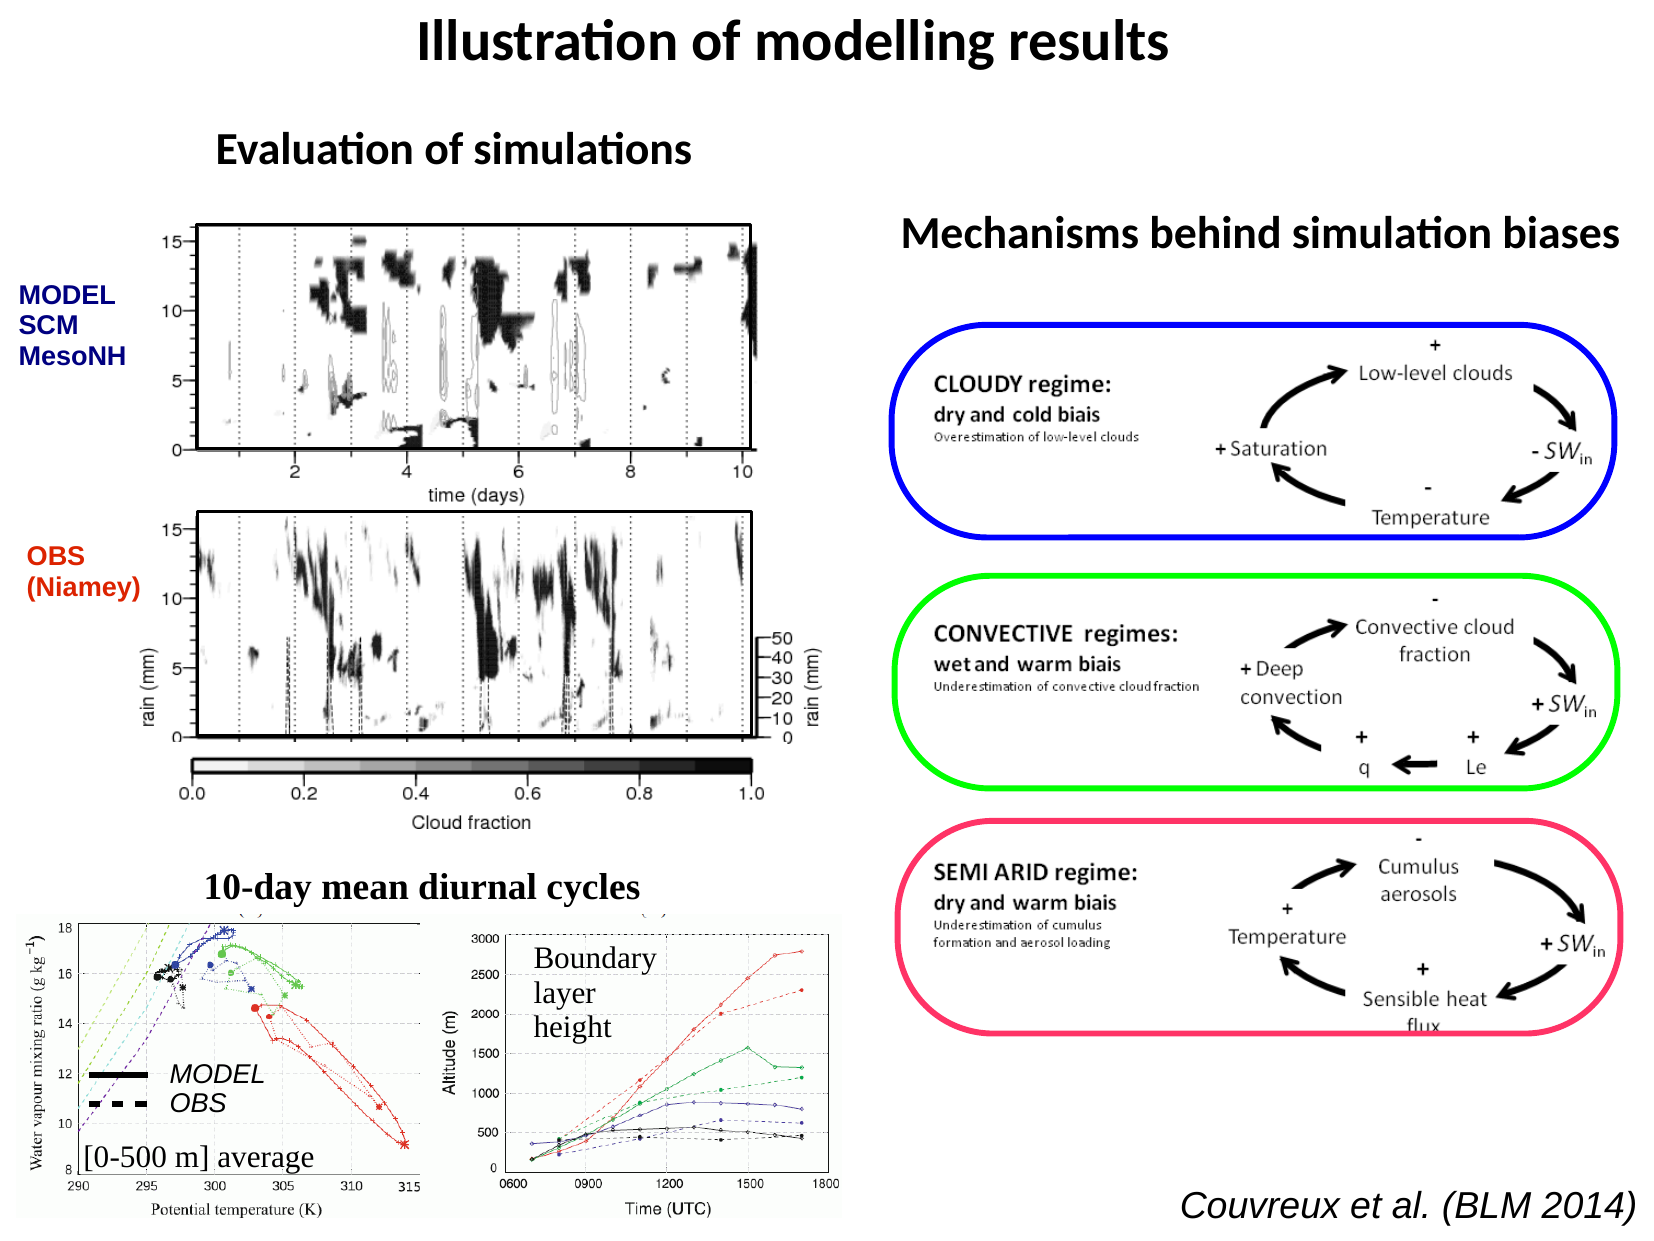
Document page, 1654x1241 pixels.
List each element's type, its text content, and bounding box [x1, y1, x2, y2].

text_box MODEL SCM MesoNH [3, 272, 142, 379]
picture [903, 468, 1615, 636]
picture [903, 324, 962, 367]
picture [1544, 324, 1615, 394]
text_box Mechanisms behind simulation biases [885, 206, 1636, 278]
text_box OBS [154, 1097, 242, 1126]
picture [16, 914, 842, 1218]
text_box 10-day mean diurnal cycles [188, 858, 656, 916]
picture [903, 579, 1614, 785]
picture [903, 981, 1615, 1063]
picture [903, 824, 1615, 1030]
text_box OBS (Niamey) [11, 533, 155, 610]
picture [133, 226, 823, 841]
text_box Evaluation of simulations [200, 123, 709, 194]
picture [198, 227, 749, 447]
text_box [0-500 m] average [68, 1131, 329, 1182]
picture [903, 728, 1615, 874]
text_box Couvreux et al. (BLM 2014) [1164, 1177, 1653, 1235]
text_box MODEL [154, 1051, 281, 1097]
text_box Illustration of modelling results [366, 7, 1418, 94]
text_box Boundary layer height [518, 933, 680, 1053]
picture [903, 328, 1611, 534]
